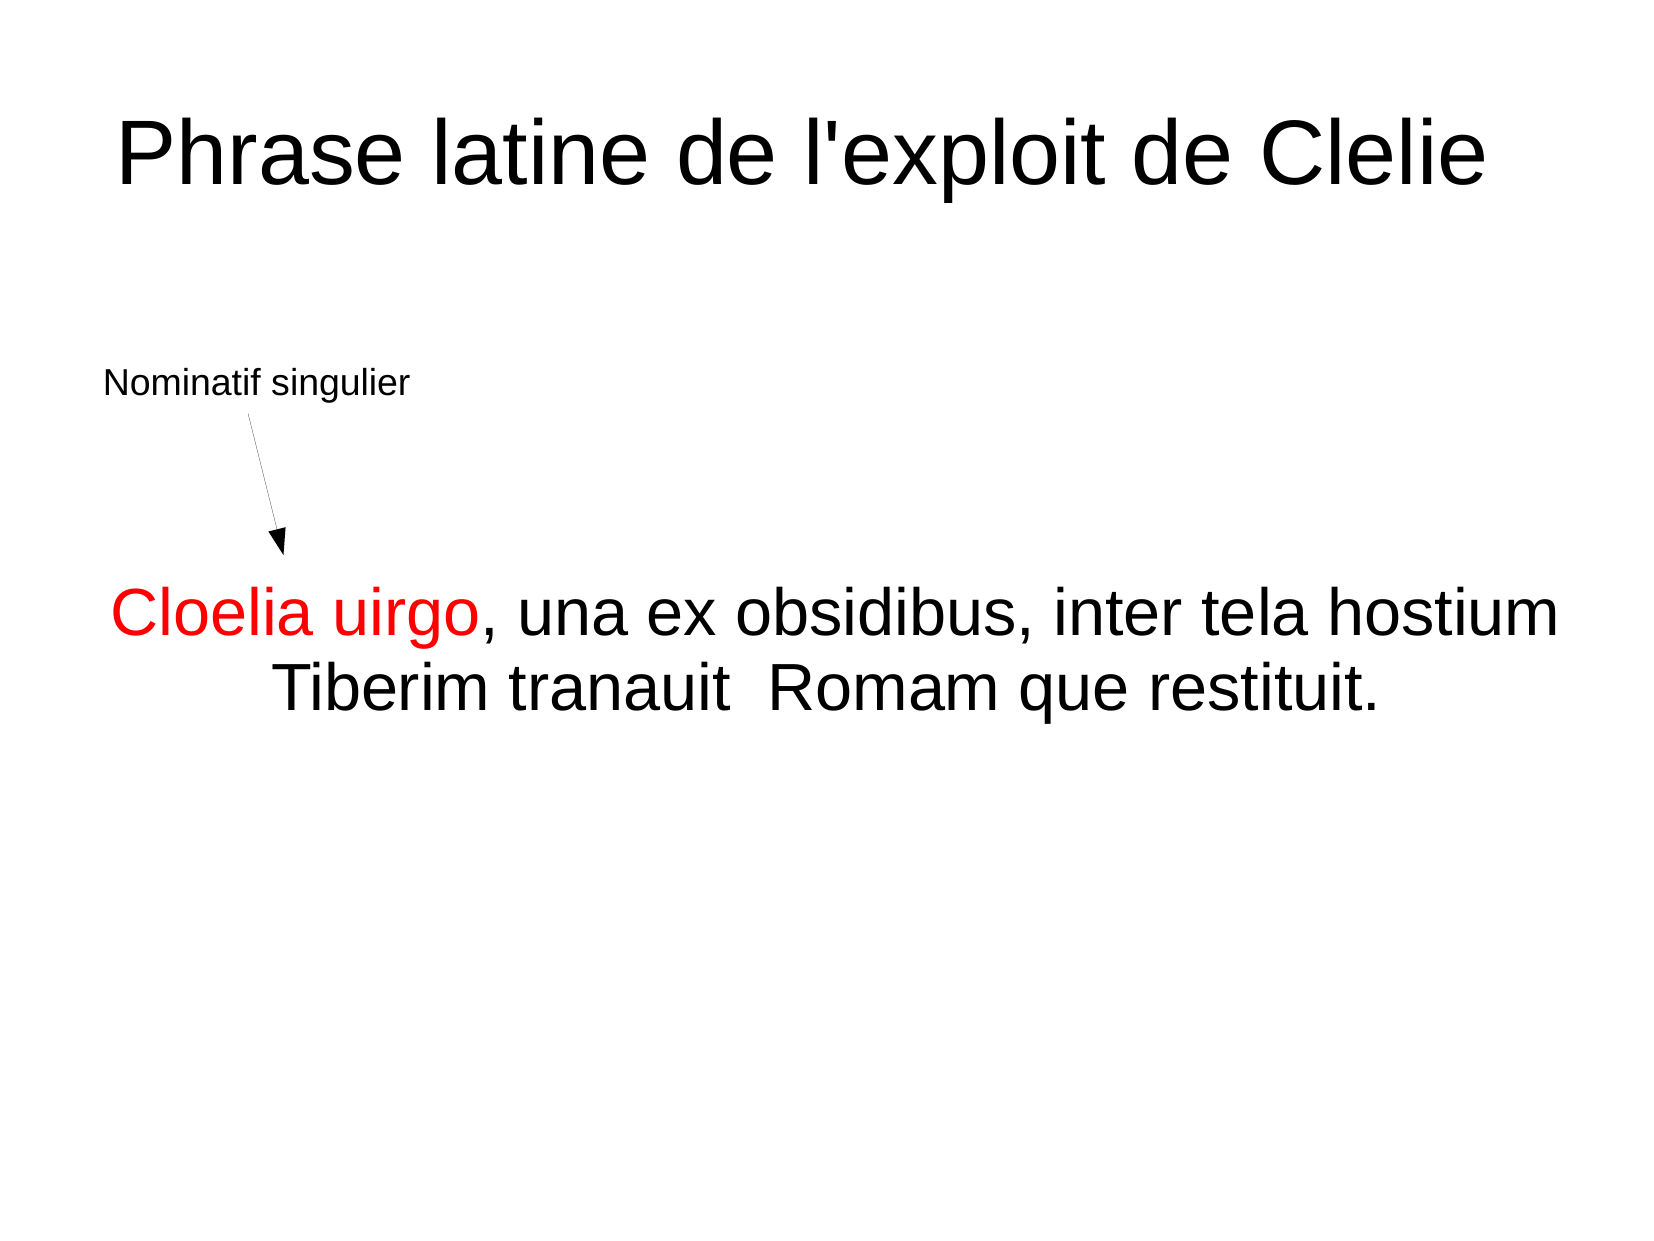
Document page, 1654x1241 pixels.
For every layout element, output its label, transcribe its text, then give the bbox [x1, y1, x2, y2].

text_box Nominatif singulier [88, 354, 436, 412]
subtitle Cloelia uirgo, una ex obsidibus, inter tela hostium Tiberim tranauit Romam que restituit. [82, 290, 1571, 1010]
title Phrase latine de l'exploit de Clelie [59, 49, 1548, 257]
